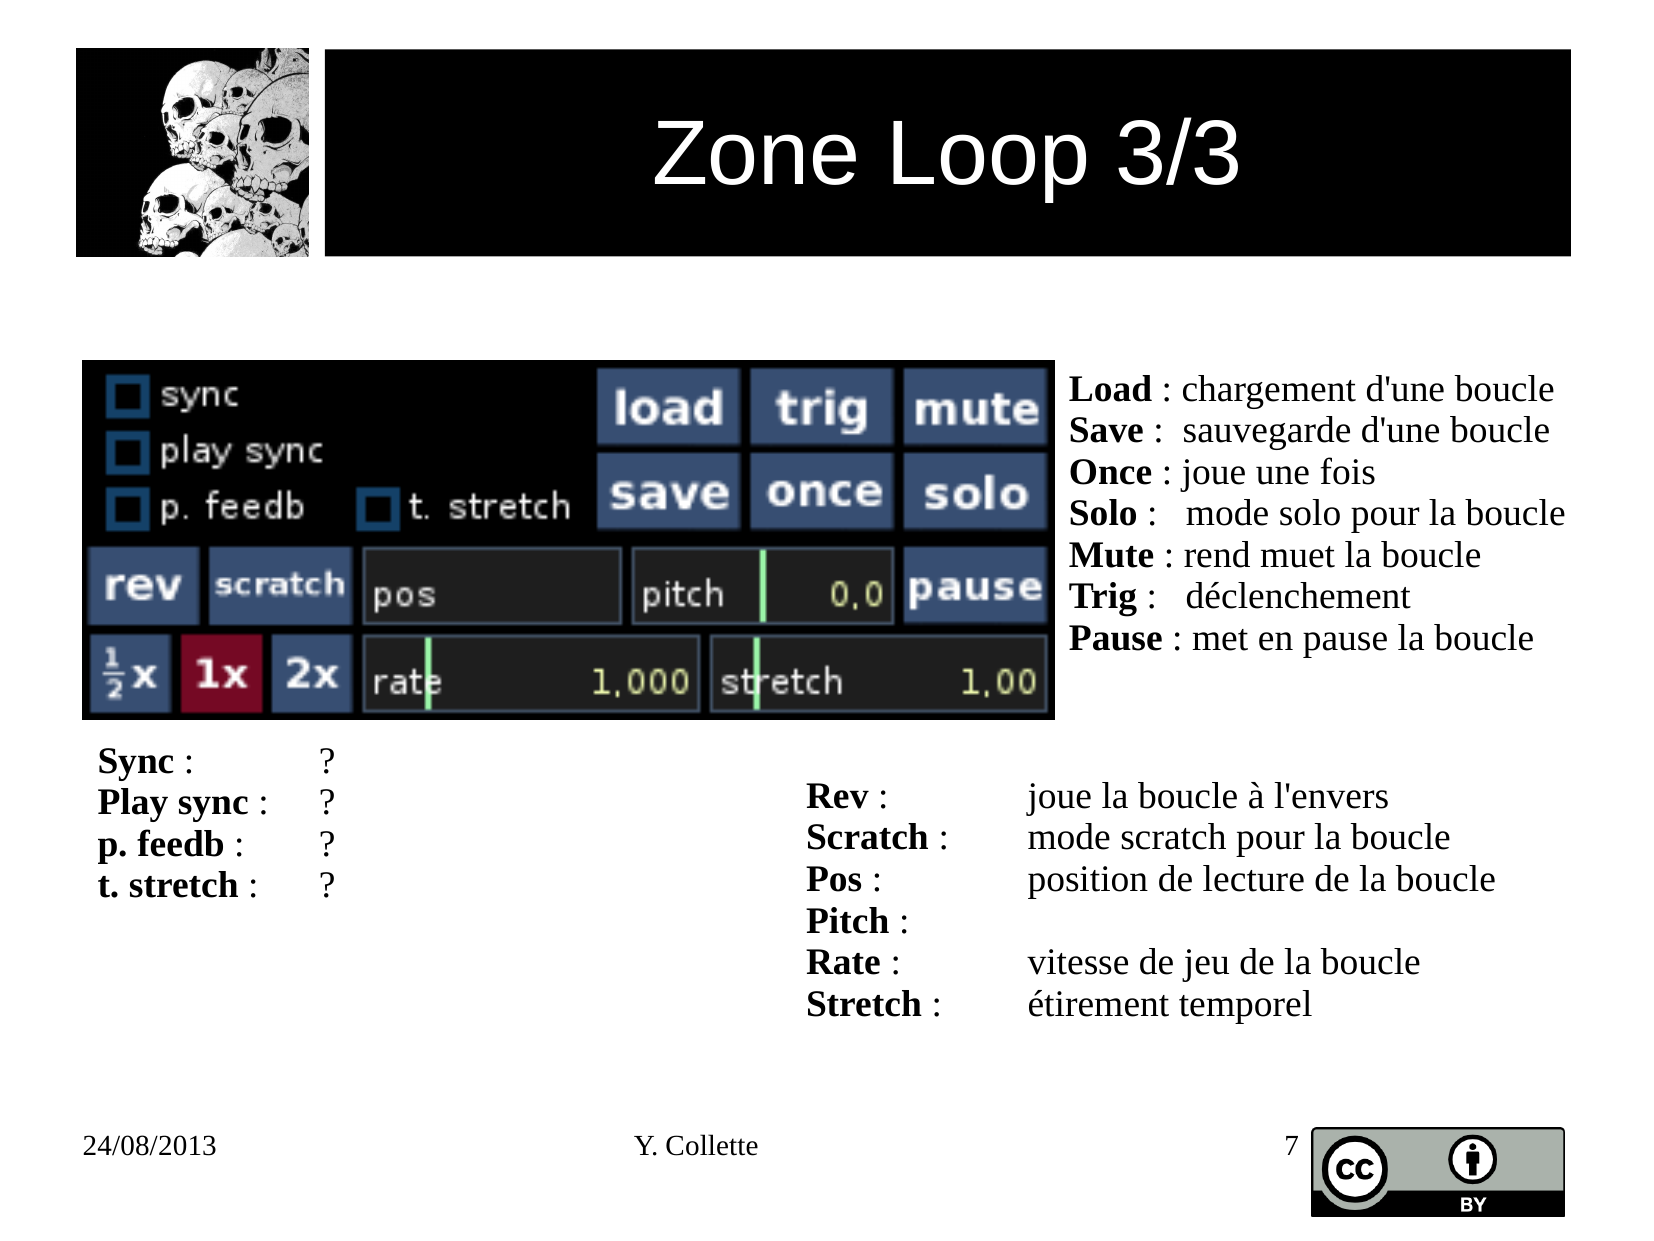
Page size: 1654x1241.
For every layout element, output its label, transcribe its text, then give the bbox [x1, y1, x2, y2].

picture [1311, 1127, 1565, 1217]
text_box Sync : ? Play sync : ? p. feedb : ? t. stretch : ? [82, 732, 792, 914]
picture [82, 360, 1055, 720]
text_box Load : chargement d'une boucle Save : sauvegarde d'une boucle Once : joue une fois Solo : mode solo pour la boucle Mute : rend muet la boucle Trig : déclenchement Pause : met en pause la boucle [1054, 360, 1583, 666]
text_box Rev : joue la boucle à l'envers Scratch : mode scratch pour la boucle Pos : position de lecture de la boucle Pitch : Rate : vitesse de jeu de la boucle Stretch : étirement temporel [791, 767, 1524, 1032]
picture [76, 48, 309, 257]
title Zone Loop 3/3 [324, 49, 1571, 257]
